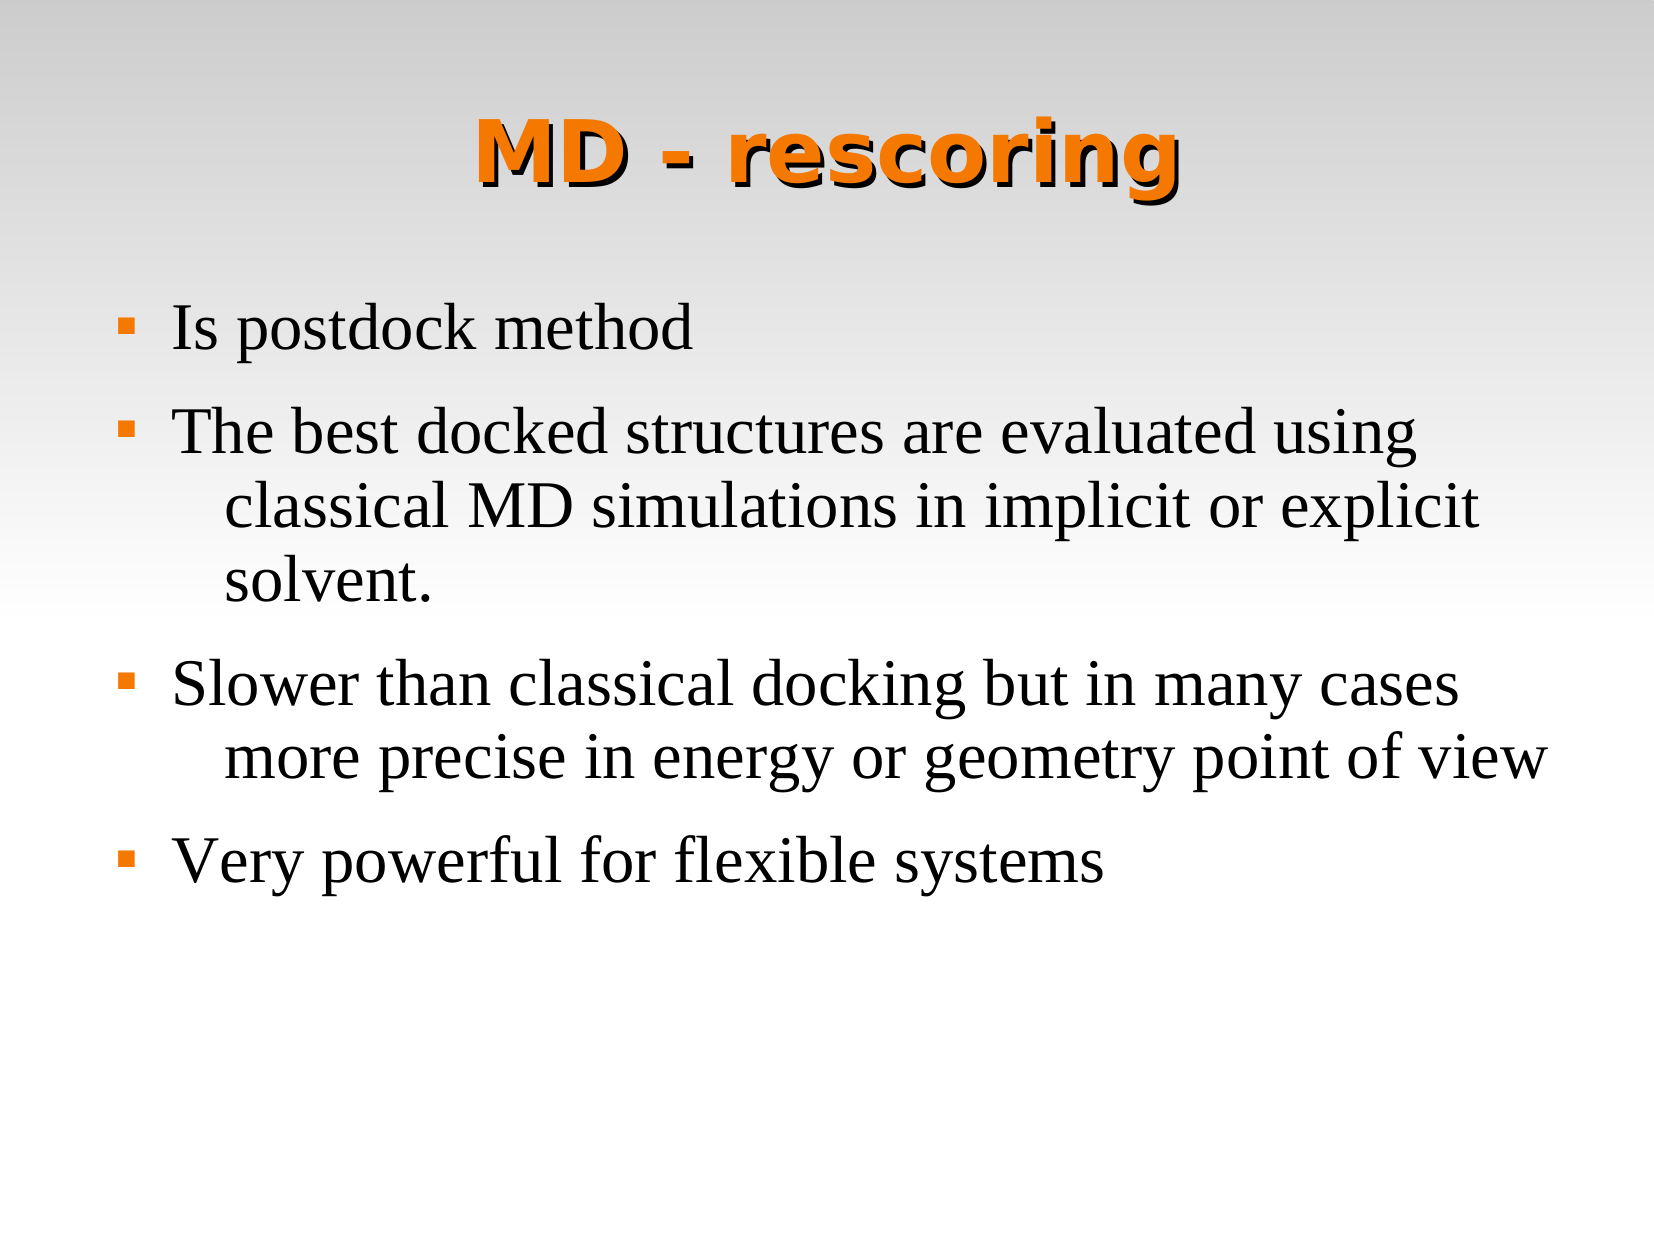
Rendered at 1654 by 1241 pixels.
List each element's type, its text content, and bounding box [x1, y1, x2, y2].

list Is postdock method The best docked structures are evaluated using classical MD simulations in implicit or explicit solvent. Slower than classical docking but in many cases more precise in energy or geometry point of view Very powerful for flexible systems [82, 290, 1571, 1109]
title MD - rescoring [82, 49, 1571, 257]
